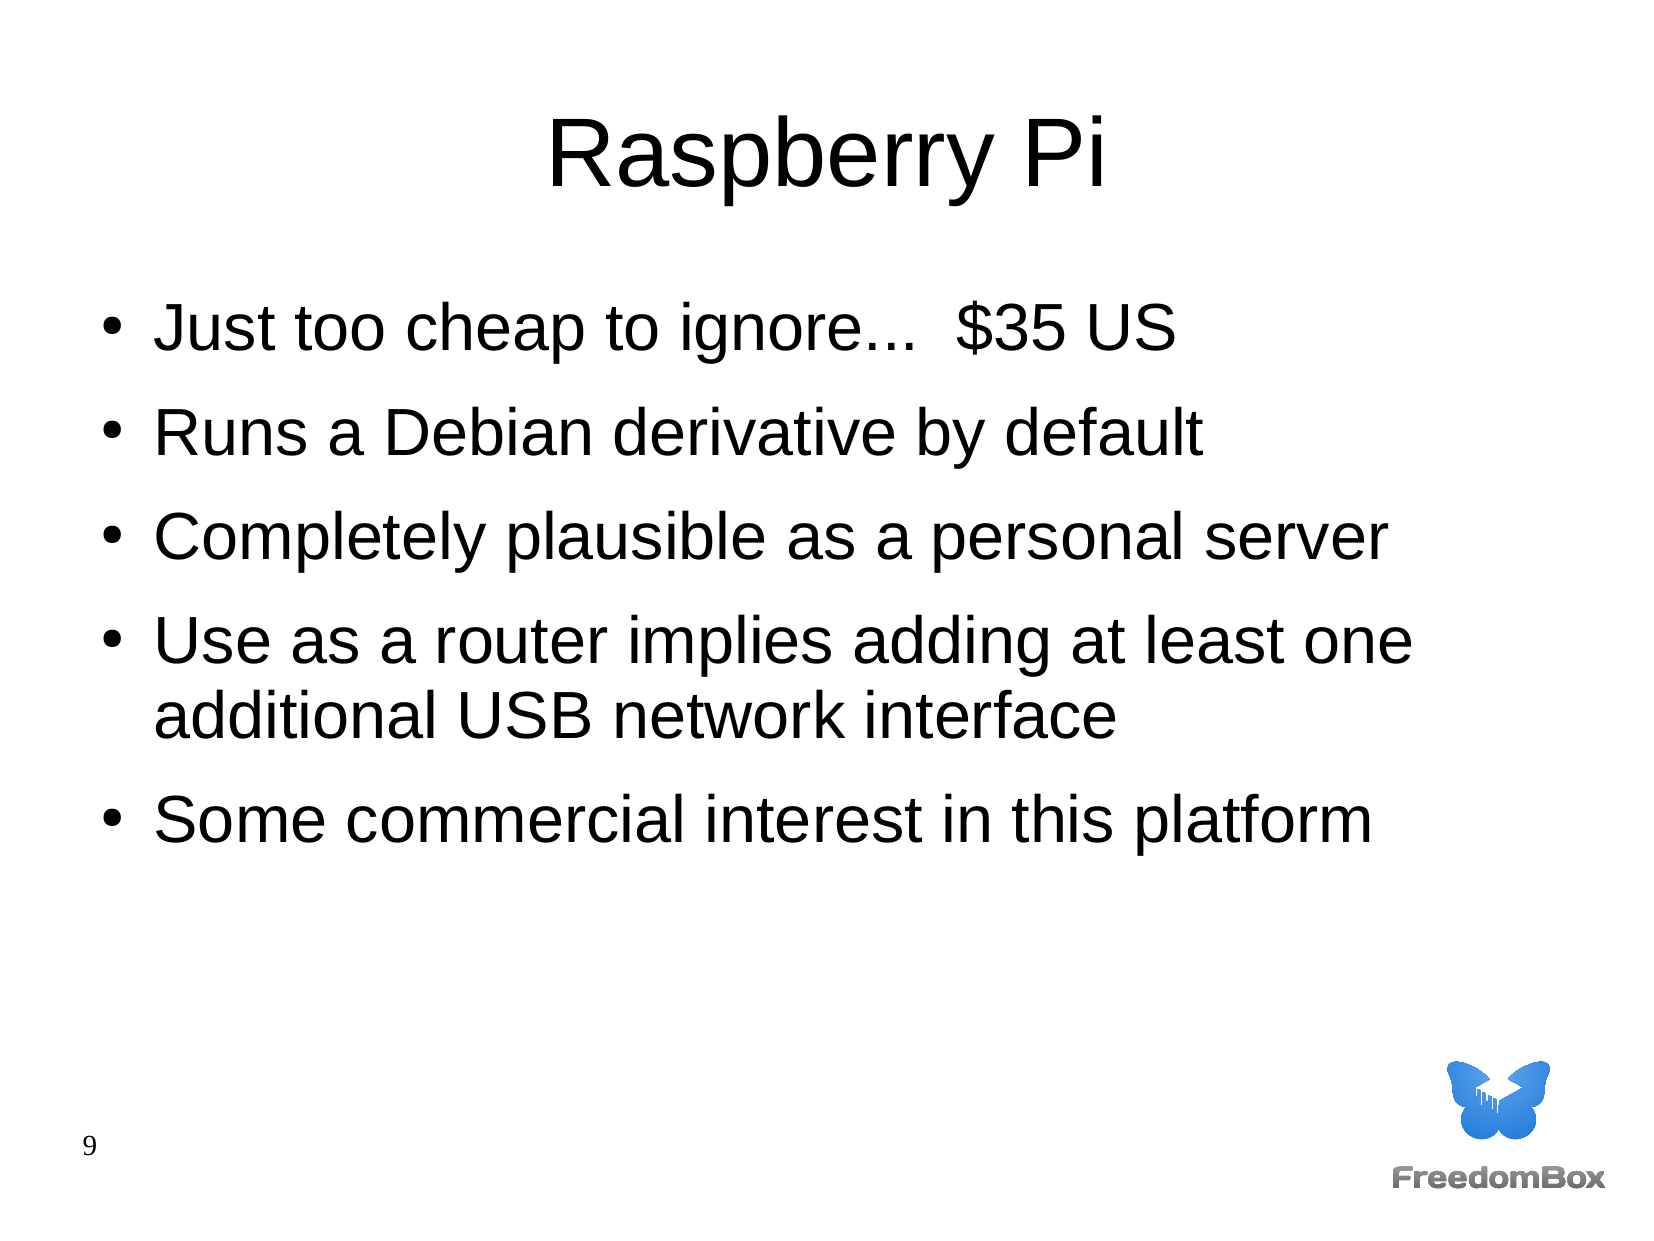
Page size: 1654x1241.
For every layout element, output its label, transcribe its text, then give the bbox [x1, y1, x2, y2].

list Just too cheap to ignore... $35 US Runs a Debian derivative by default Completely plausible as a personal server Use as a router implies adding at least one additional USB network interface Some commercial interest in this platform [82, 290, 1571, 1109]
title Raspberry Pi [82, 49, 1571, 257]
